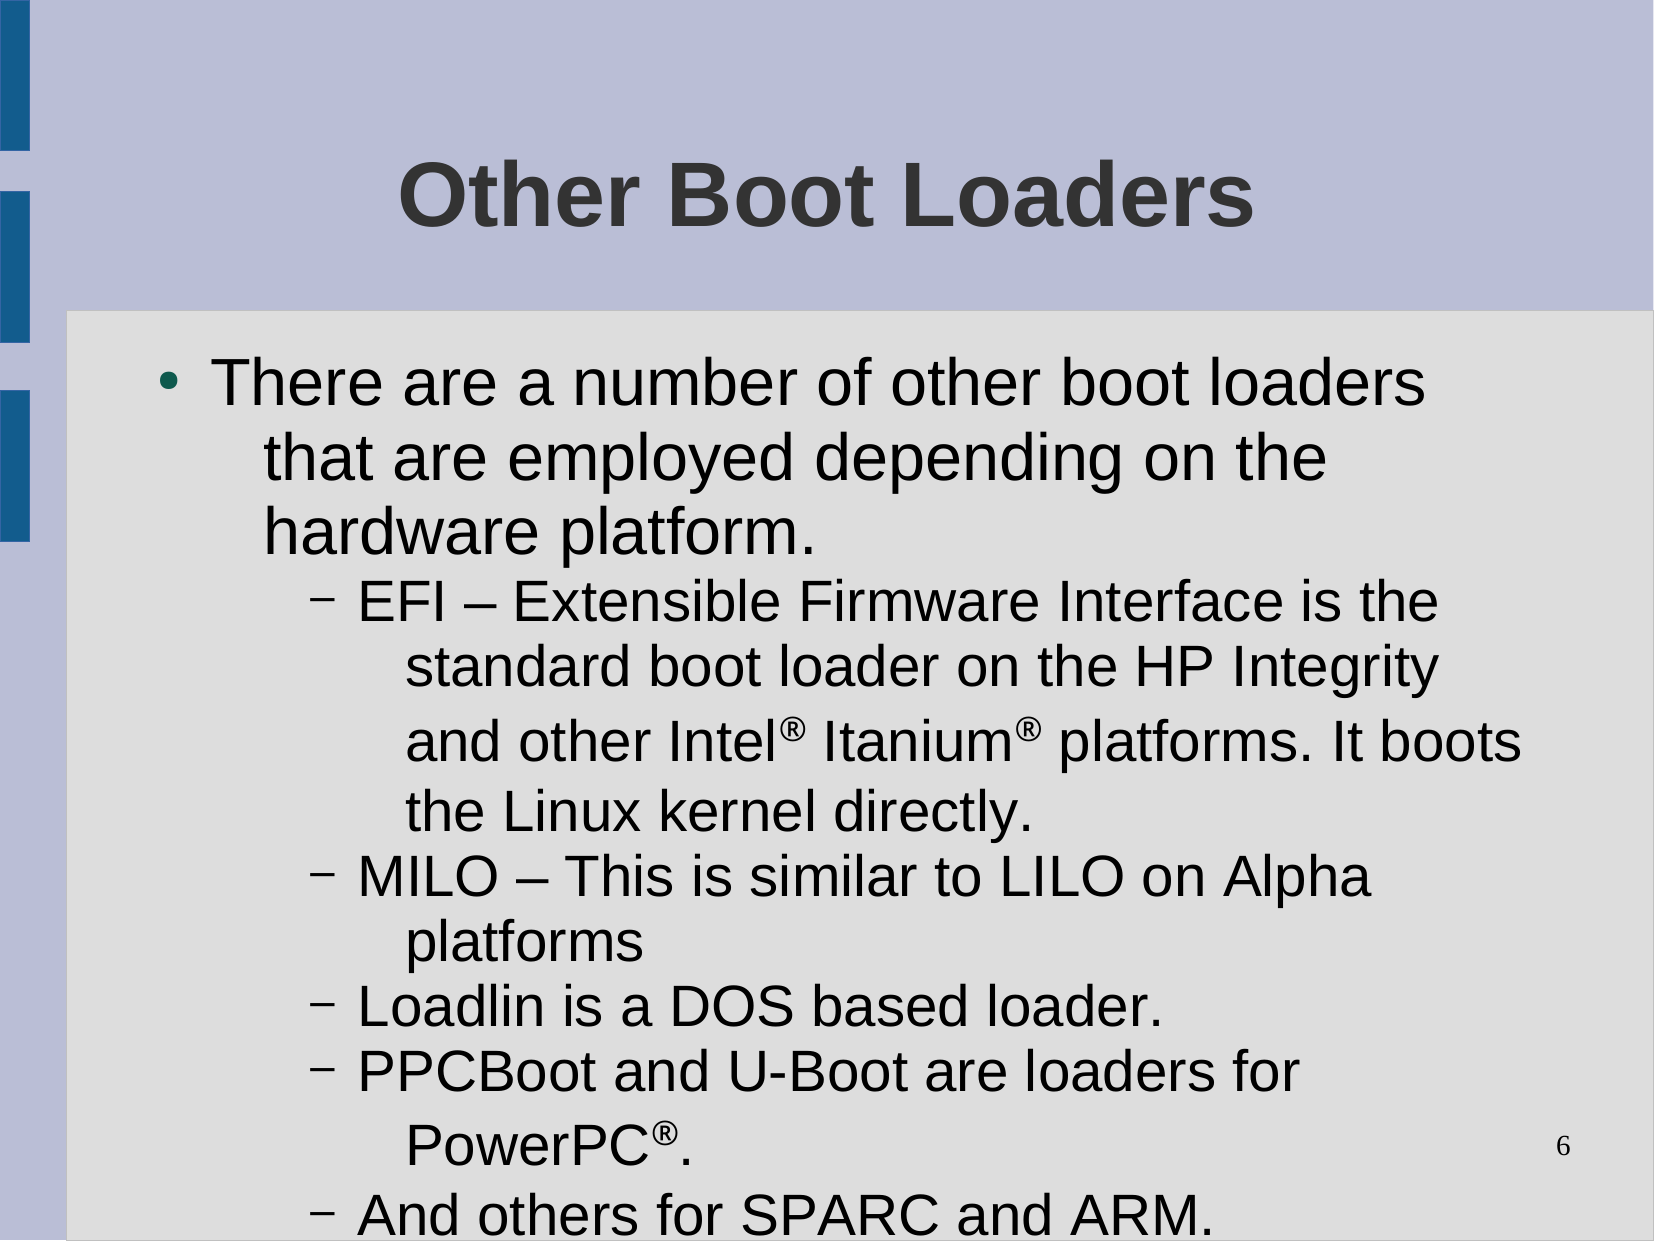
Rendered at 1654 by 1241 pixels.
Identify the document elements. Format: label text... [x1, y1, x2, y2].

title Other Boot Loaders [121, 91, 1534, 299]
list There are a number of other boot loaders that are employed depending on the hardware platform. EFI – Extensible Firmware Interface is the standard boot loader on the HP Integrity and other Intel® Itanium® platforms. It boots the Linux kernel directly. MILO – This is similar to LILO on Alpha platforms Loadlin is a DOS based loader. PPCBoot and U-Boot are loaders for PowerPC®. And others for SPARC and ARM. [121, 344, 1534, 1166]
